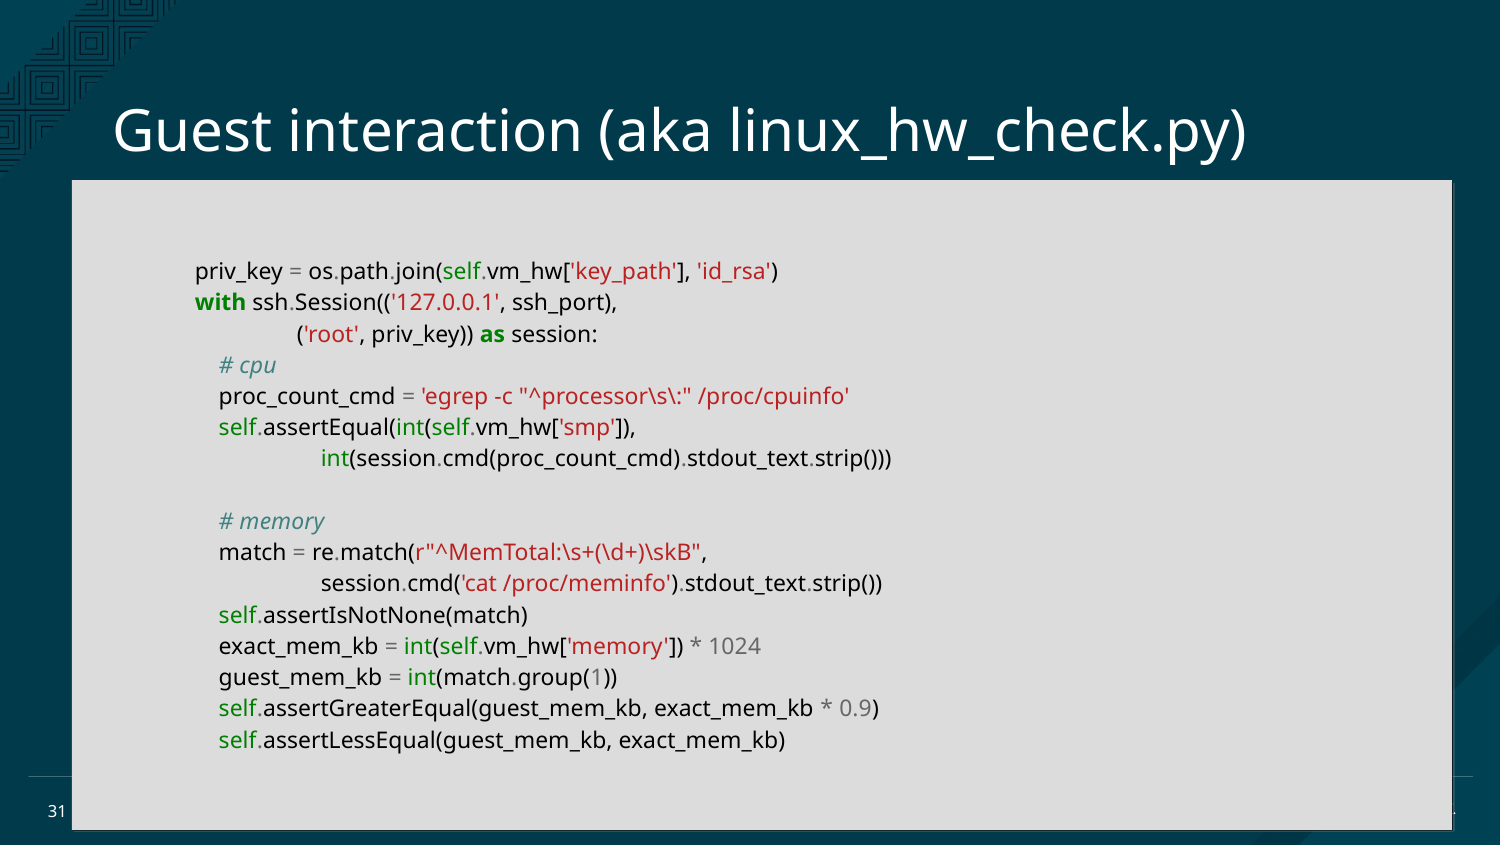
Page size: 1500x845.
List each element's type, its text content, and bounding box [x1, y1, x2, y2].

picture [99, 38, 103, 49]
title Guest interaction (aka linux_hw_check.py) [112, 0, 1388, 169]
text_box priv_key = os.path.join(self.vm_hw['key_path'], 'id_rsa') with ssh.Session(('127.0.0.1', ssh_port), ('root', priv_key)) as session: # cpu proc_count_cmd = 'egrep -c "^processor\s\:" /proc/cpuinfo' self.assertEqual(int(self.vm_hw['smp']), int(session.cmd(proc_count_cmd).stdout_text.strip())) # memory match = re.match(r"^MemTotal:\s+(\d+)\skB", session.cmd('cat /proc/meminfo').stdout_text.strip()) self.assertIsNotNone(match) exact_mem_kb = int(self.vm_hw['memory']) * 1024 guest_mem_kb = int(match.group(1)) self.assertGreaterEqual(guest_mem_kb, exact_mem_kb * 0.9) self.assertLessEqual(guest_mem_kb, exact_mem_kb) [71, 180, 1452, 770]
